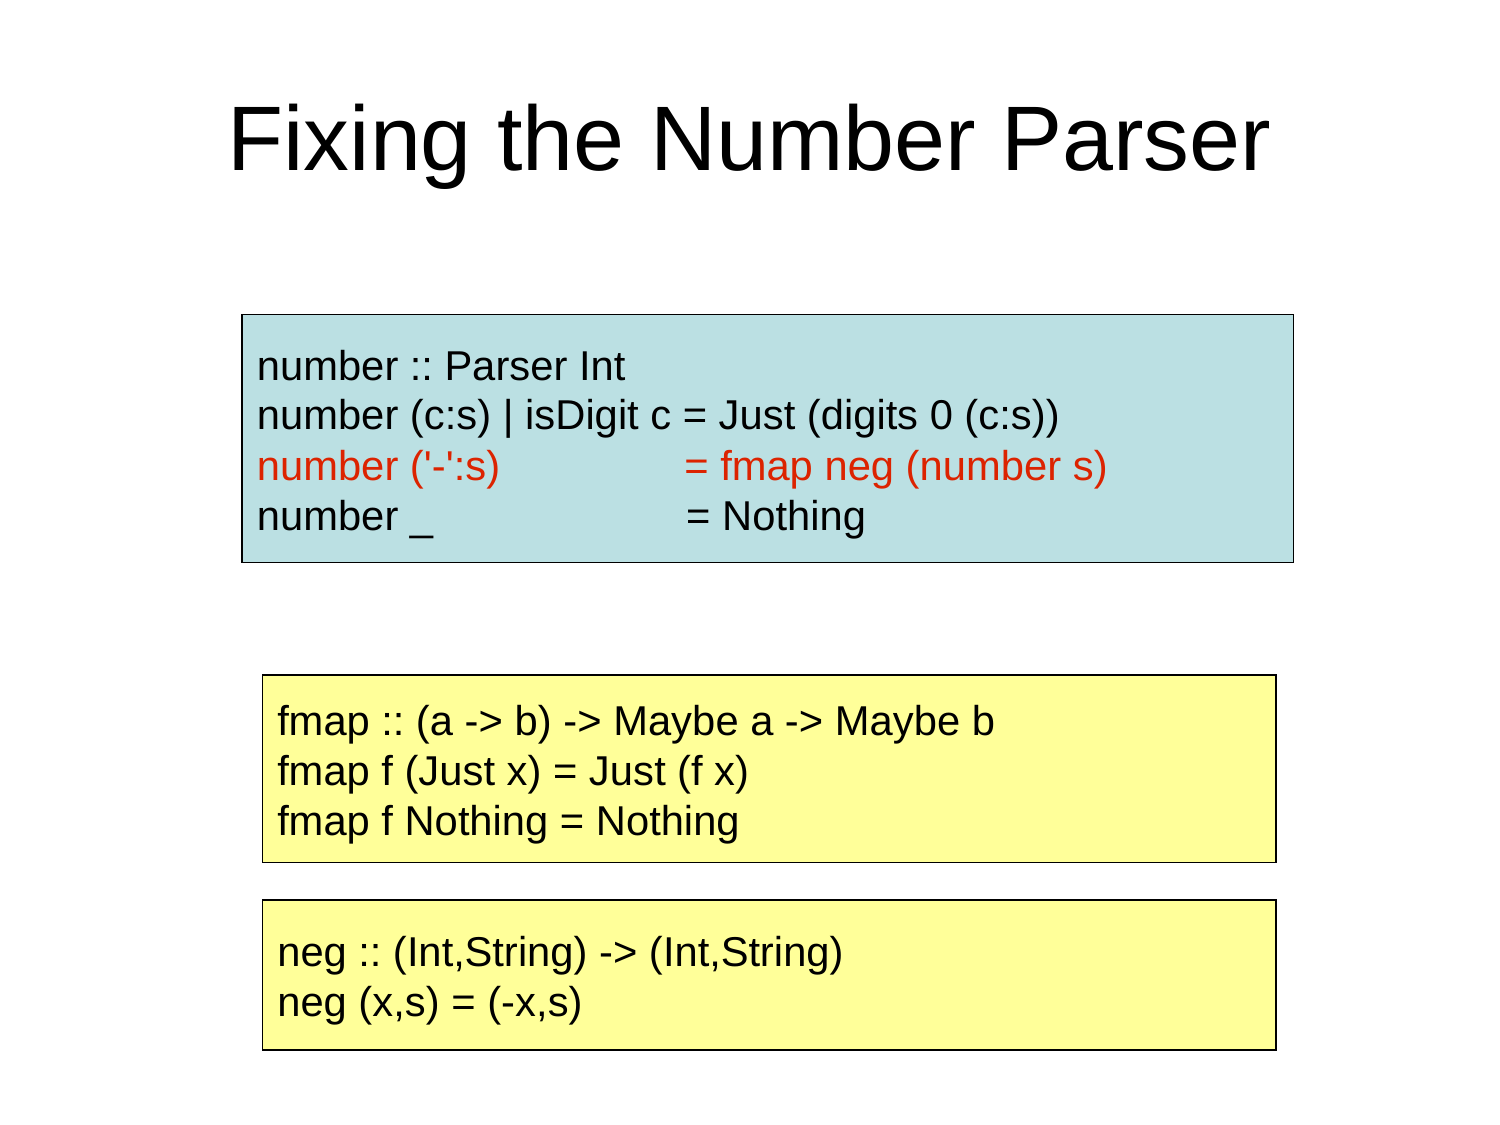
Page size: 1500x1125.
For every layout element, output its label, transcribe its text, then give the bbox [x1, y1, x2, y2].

text_box neg :: (Int,String) -> (Int,String) neg (x,s) = (-x,s) [262, 900, 1277, 1051]
text_box fmap :: (a -> b) -> Maybe a -> Maybe b fmap f (Just x) = Just (f x) fmap f Nothing = Nothing [262, 674, 1277, 863]
text_box number :: Parser Int number (c:s) | isDigit c = Just (digits 0 (c:s)) number ('-':s) = fmap neg (number s) number _ = Nothing [242, 314, 1294, 563]
title Fixing the Number Parser [75, 45, 1426, 233]
